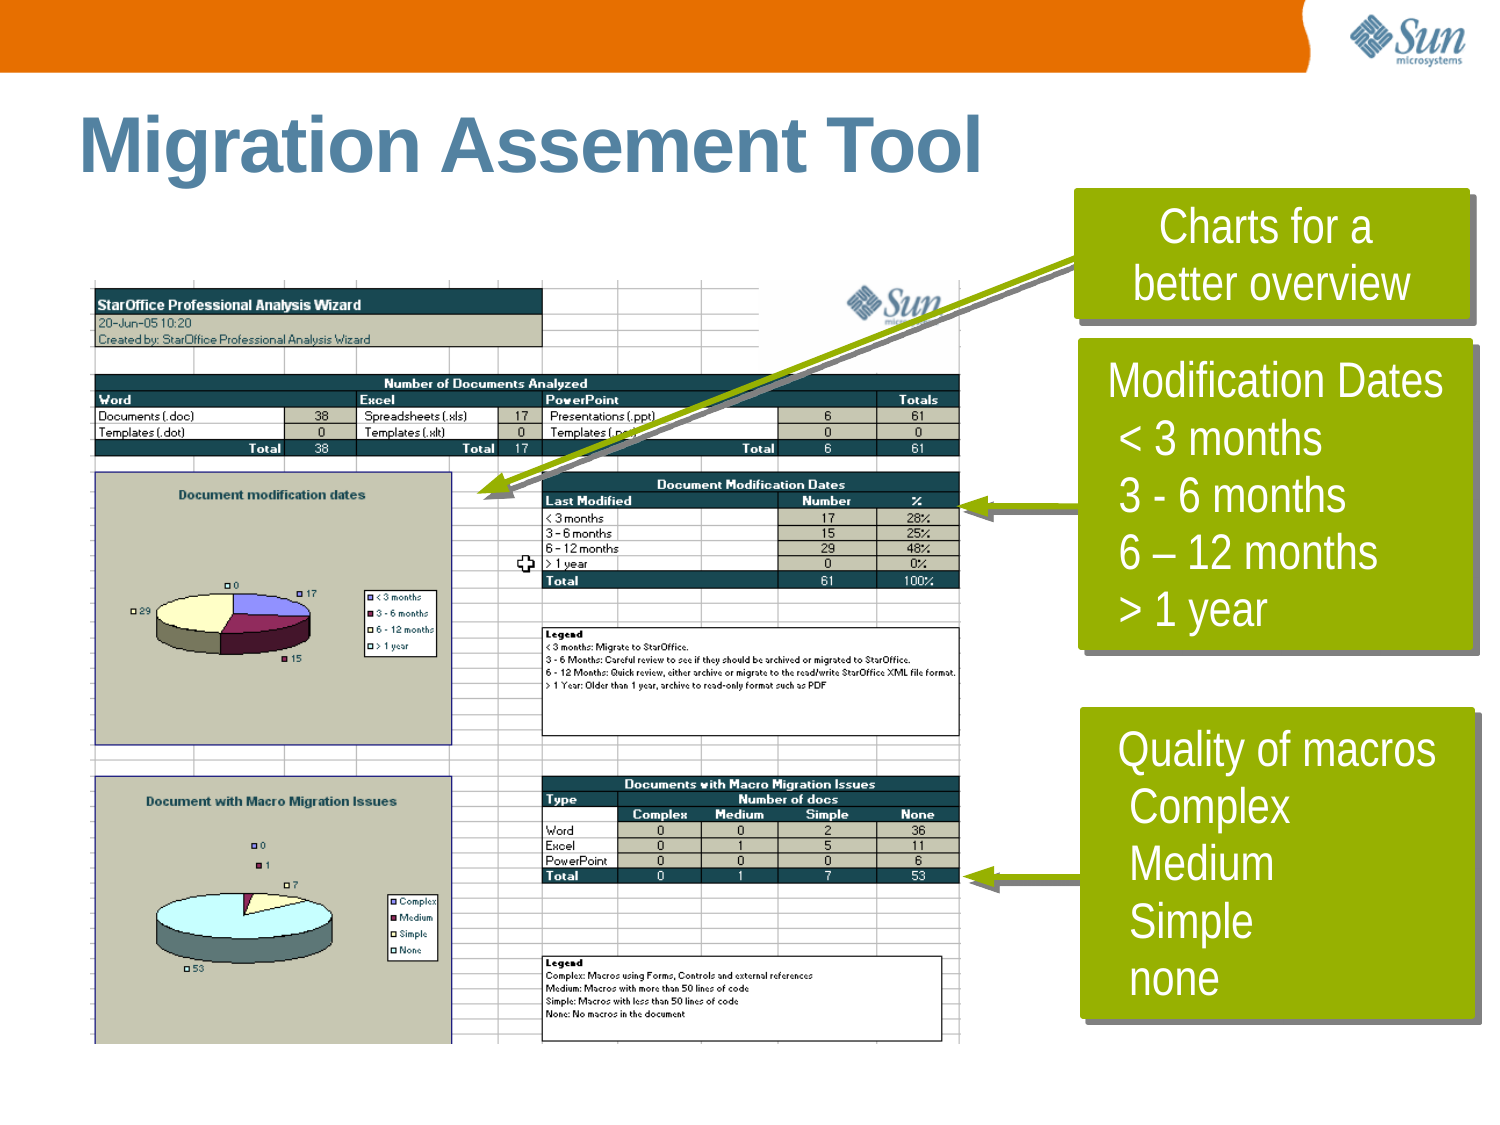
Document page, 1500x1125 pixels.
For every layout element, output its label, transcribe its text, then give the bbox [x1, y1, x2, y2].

picture [0, 0, 1500, 75]
picture [90, 280, 961, 1044]
text_box Modification Dates < 3 months 3 - 6 months 6 – 12 months > 1 year [1081, 341, 1471, 647]
text_box Charts for a better overview [1076, 191, 1468, 317]
picture [511, 323, 921, 485]
text_box Quality of macros Complex Medium Simple none [1082, 710, 1472, 1016]
title Migration Assement Tool [78, 108, 1438, 228]
picture [922, 310, 954, 323]
